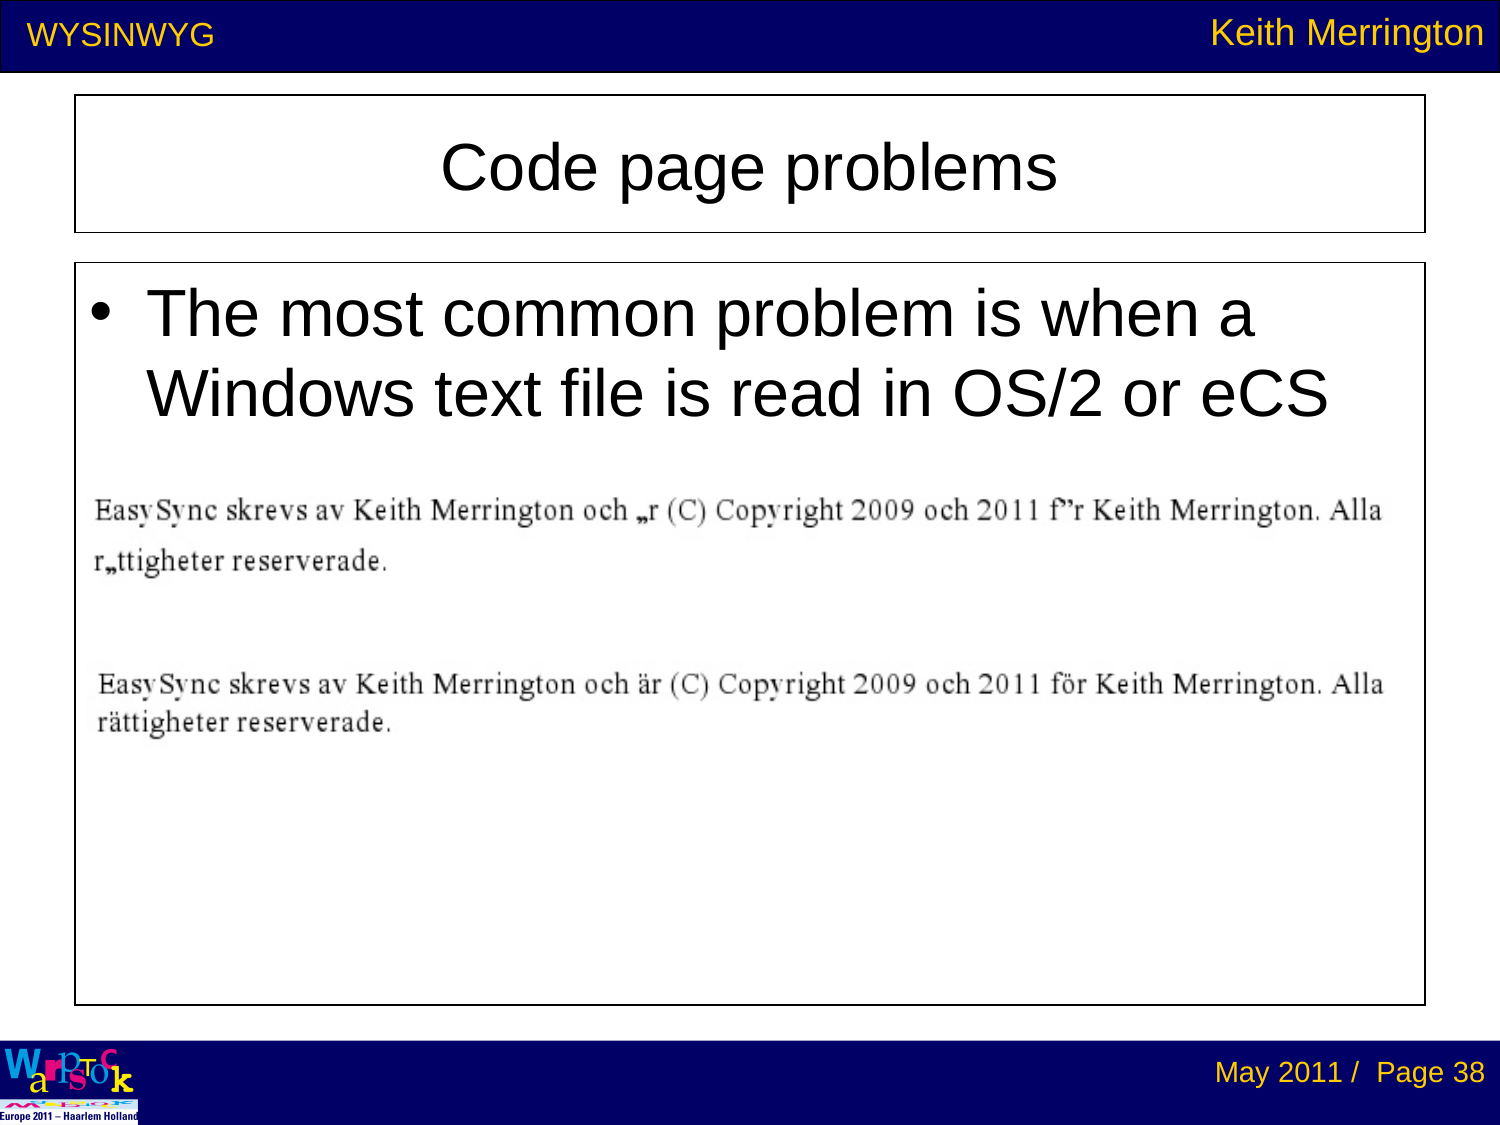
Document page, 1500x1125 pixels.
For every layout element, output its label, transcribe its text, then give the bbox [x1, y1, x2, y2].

picture [86, 466, 1405, 618]
picture [86, 647, 1403, 761]
list The most common problem is when a Windows text file is read in OS/2 or eCS [75, 262, 1426, 1006]
picture [0, 1042, 138, 1125]
title Code page problems [75, 95, 1426, 233]
